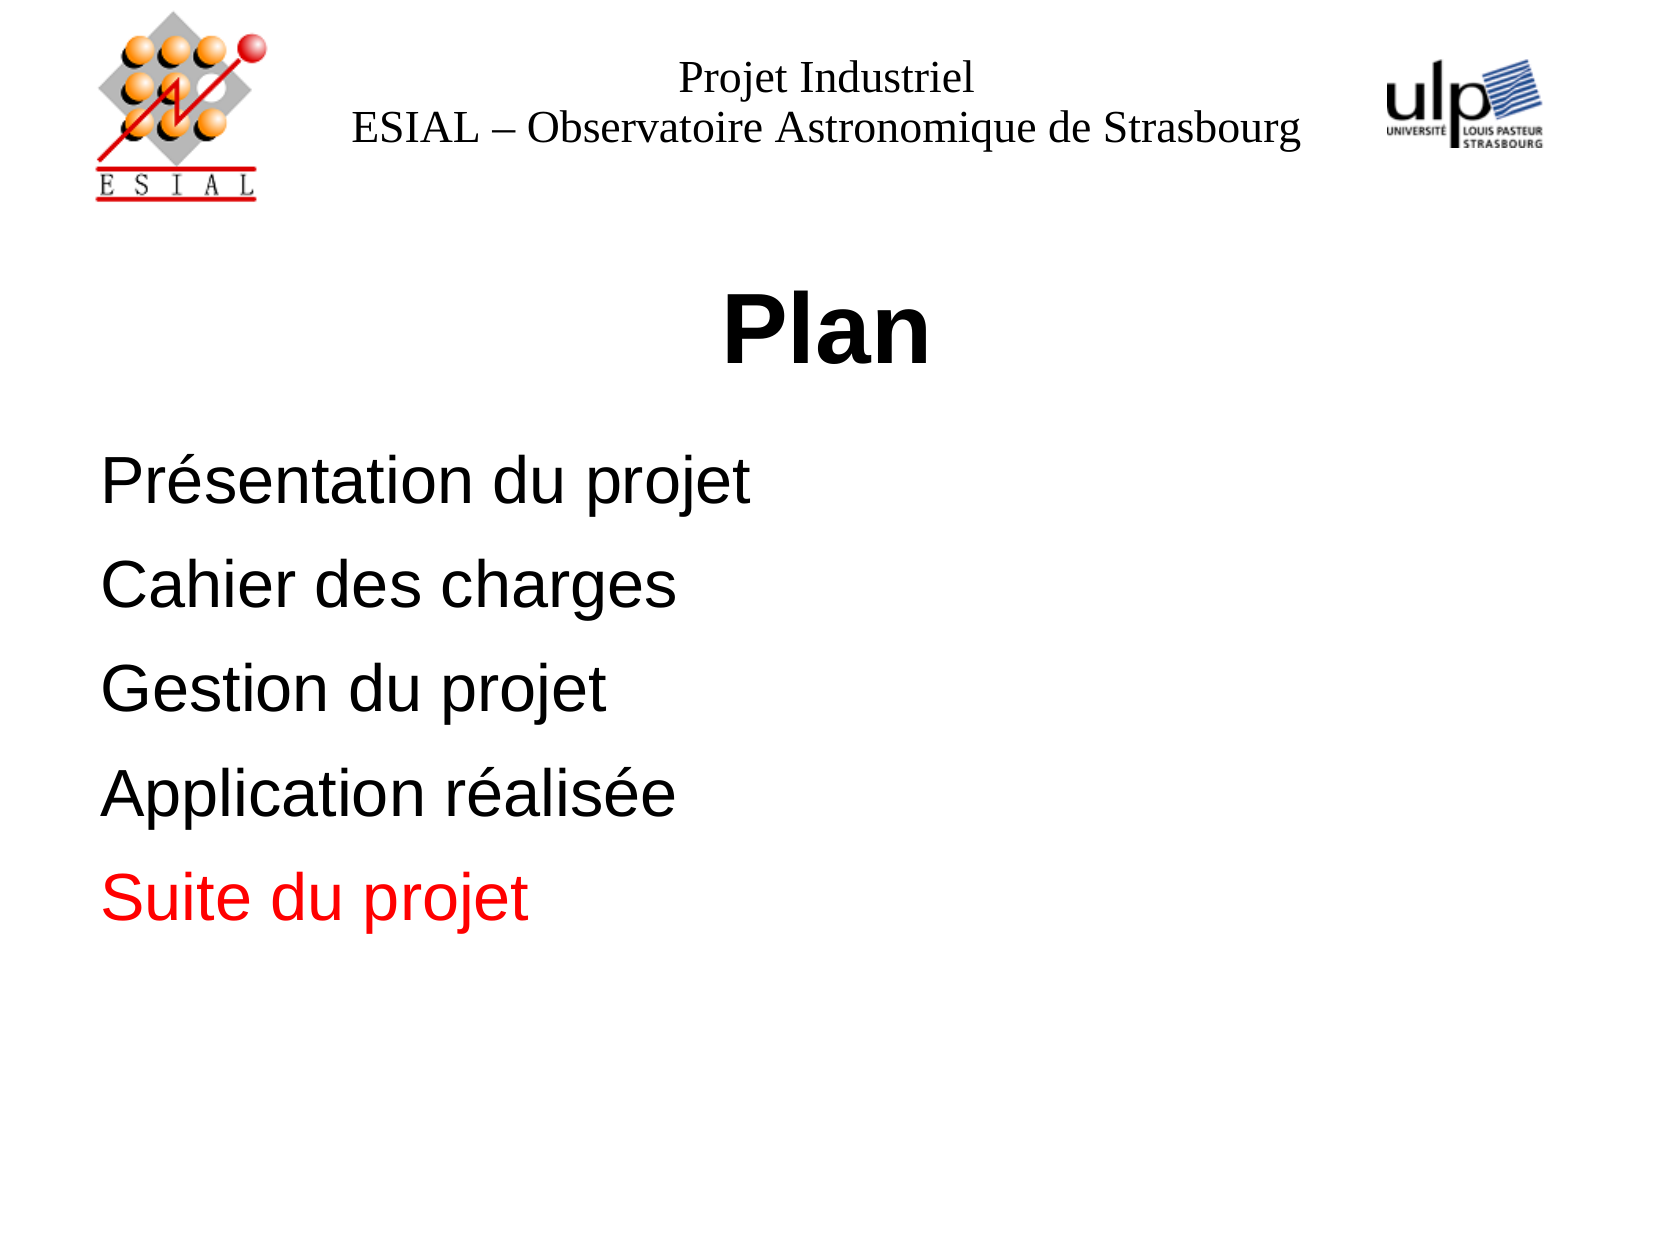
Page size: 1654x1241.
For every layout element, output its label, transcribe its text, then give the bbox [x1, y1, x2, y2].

picture [88, 6, 273, 49]
list Présentation du projet Cahier des charges Gestion du projet Application réalisée Suite du projet [82, 442, 1571, 1094]
text_box Plan [265, 265, 1388, 414]
title Projet Industriel ESIAL – Observatoire Astronomique de Strasbourg [82, 49, 1571, 257]
